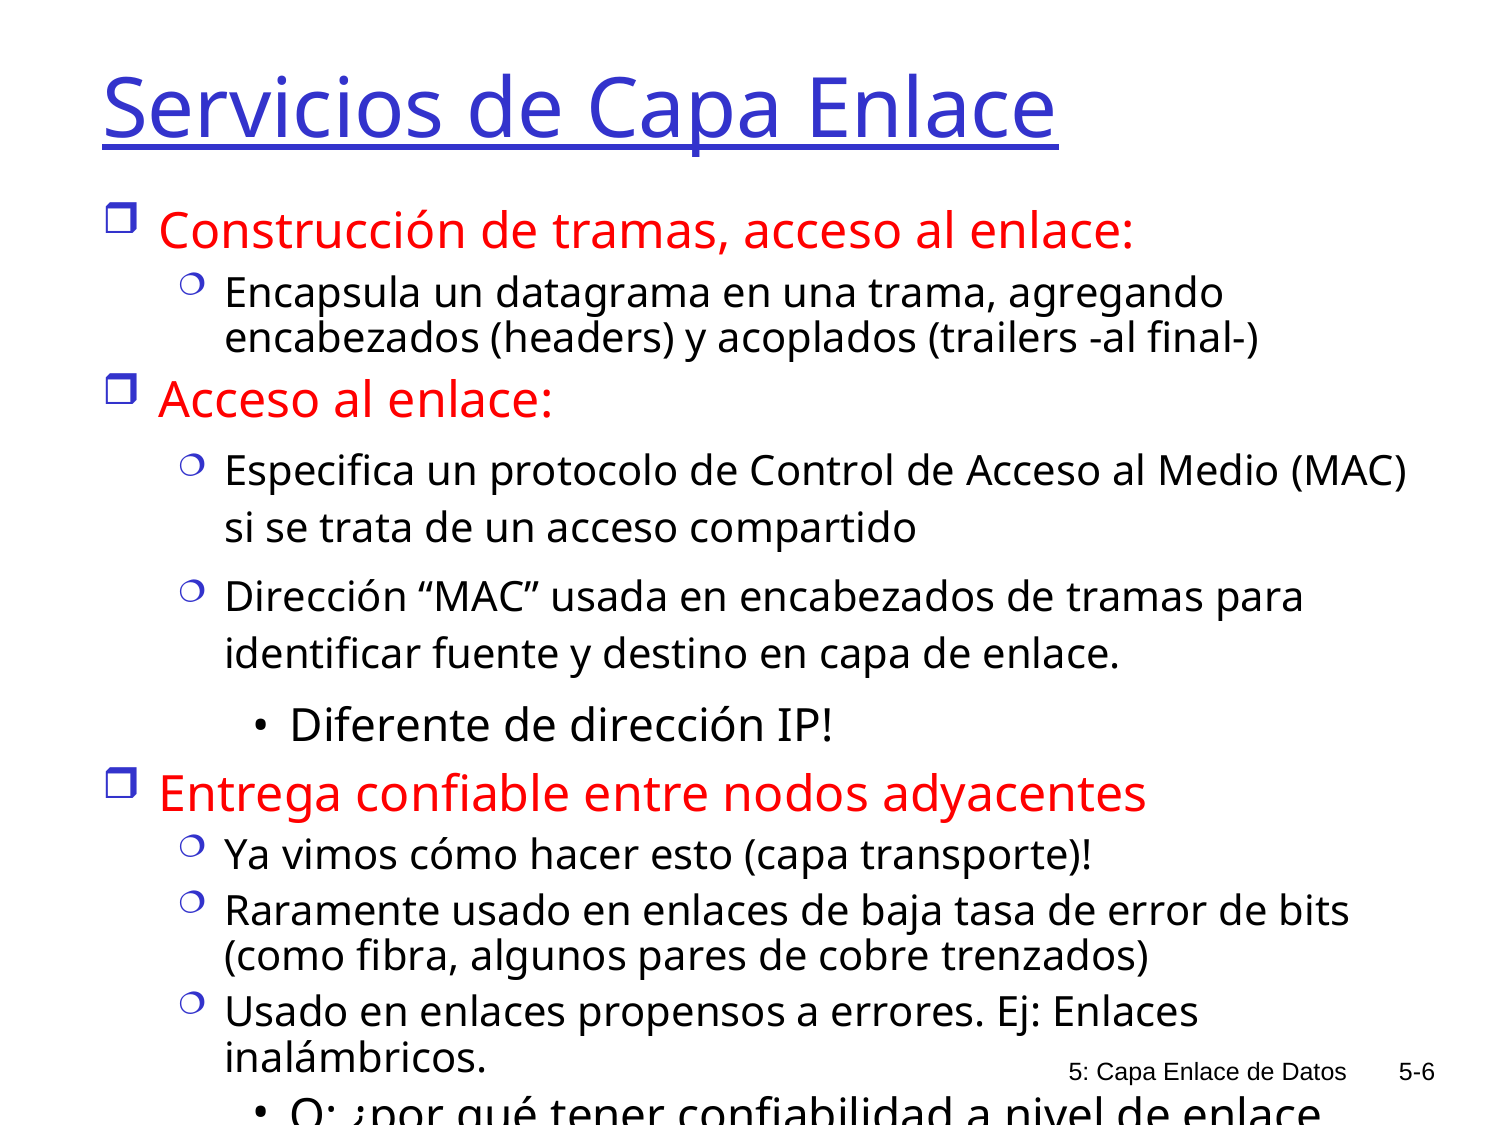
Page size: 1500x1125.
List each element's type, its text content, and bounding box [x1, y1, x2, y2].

list Construcción de tramas, acceso al enlace: Encapsula un datagrama en una trama, agregando encabezados (headers) y acoplados (trailers -al final-) Acceso al enlace: Especifica un protocolo de Control de Acceso al Medio (MAC) si se trata de un acceso compartido Dirección “MAC” usada en encabezados de tramas para identificar fuente y destino en capa de enlace. Diferente de dirección IP! Entrega confiable entre nodos adyacentes Ya vimos cómo hacer esto (capa transporte)! Raramente usado en enlaces de baja tasa de error de bits (como fibra, algunos pares de cobre trenzados) Usado en enlaces propensos a errores. Ej: Enlaces inalámbricos. Q: ¿por qué tener confiabilidad a nivel de enlace además de extremo a extremo? [87, 193, 1426, 1027]
title Servicios de Capa Enlace [87, 15, 1426, 193]
